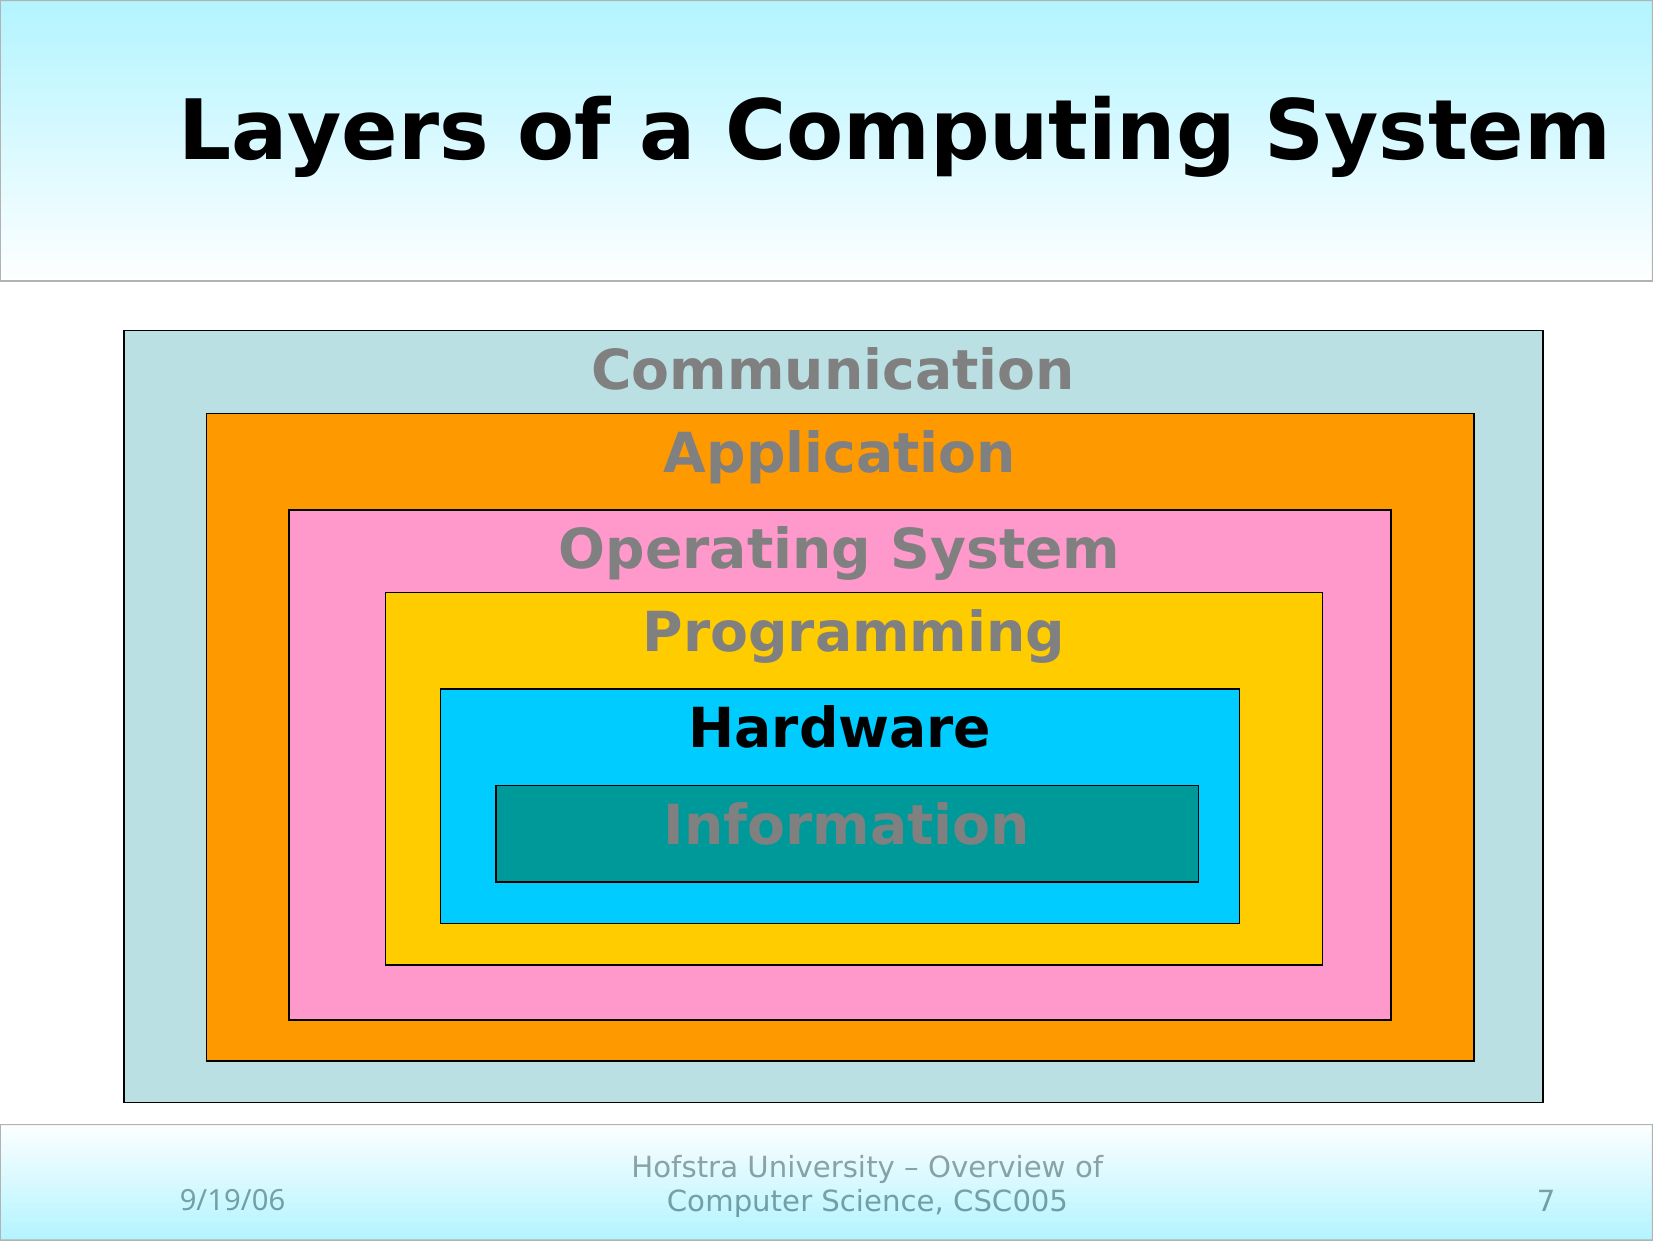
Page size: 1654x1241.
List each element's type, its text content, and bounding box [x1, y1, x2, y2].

text_box Programming [385, 592, 1323, 965]
text_box Information [495, 785, 1199, 883]
text_box Operating System [289, 509, 1392, 1020]
text_box Application [206, 413, 1474, 1062]
text_box Hardware [440, 688, 1240, 924]
text_box Communication [123, 330, 1543, 1103]
title Layers of a Computing System [151, 27, 1640, 235]
